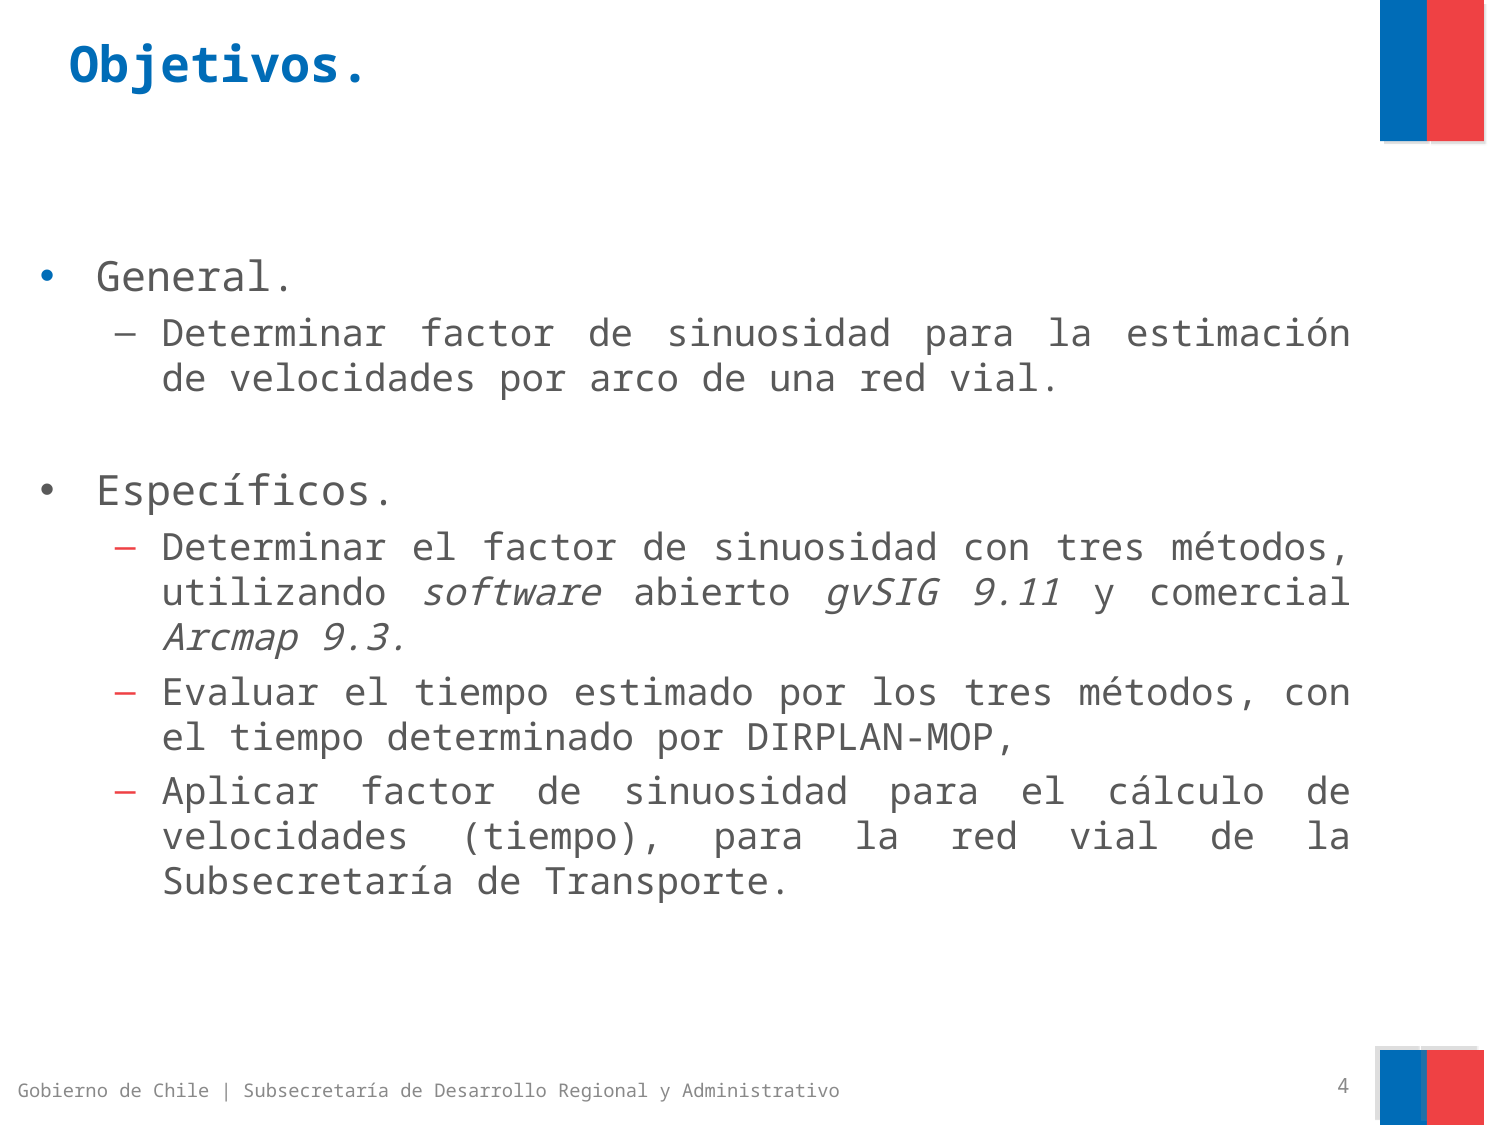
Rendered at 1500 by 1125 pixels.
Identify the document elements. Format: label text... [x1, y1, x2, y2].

title Objetivos. [24, 24, 1365, 213]
text_box <número> [1014, 1070, 1365, 1103]
text_box Gobierno de Chile | Subsecretaría de Desarrollo Regional y Administrativo [3, 1070, 976, 1112]
list General. Determinar factor de sinuosidad para la estimación de velocidades por arco de una red vial. Específicos. Determinar el factor de sinuosidad con tres métodos, utilizando software abierto gvSIG 9.11 y comercial Arcmap 9.3. Evaluar el tiempo estimado por los tres métodos, con el tiempo determinado por DIRPLAN-MOP, Aplicar factor de sinuosidad para el cálculo de velocidades (tiempo), para la red vial de la Subsecretaría de Transporte. [24, 242, 1367, 985]
